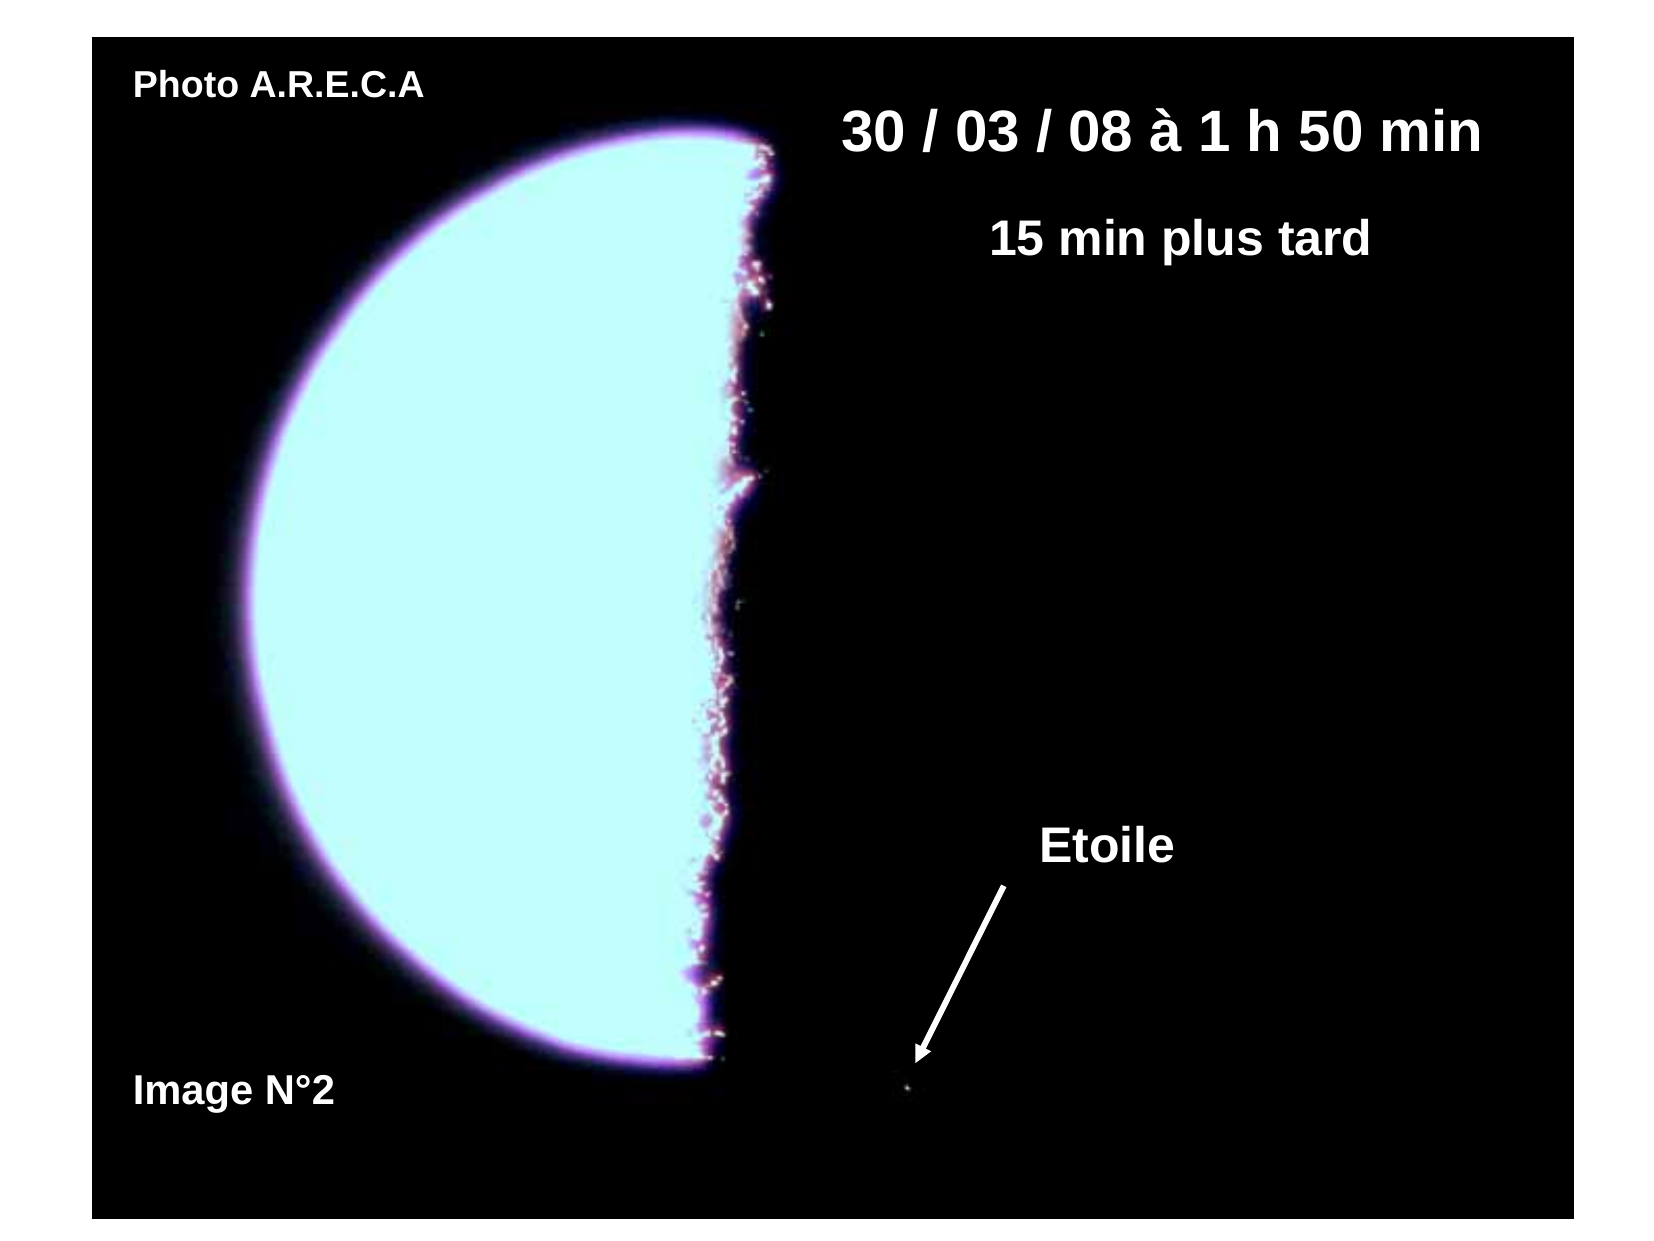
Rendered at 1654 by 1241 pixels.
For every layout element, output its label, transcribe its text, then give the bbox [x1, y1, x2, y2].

picture [92, 37, 1574, 1219]
text_box Photo A.R.E.C.A [118, 59, 443, 118]
text_box Image N°2 [118, 1062, 355, 1126]
text_box Etoile [1003, 814, 1211, 886]
text_box 30 / 03 / 08 à 1 h 50 min [826, 95, 1566, 178]
text_box 15 min plus tard [974, 206, 1388, 279]
